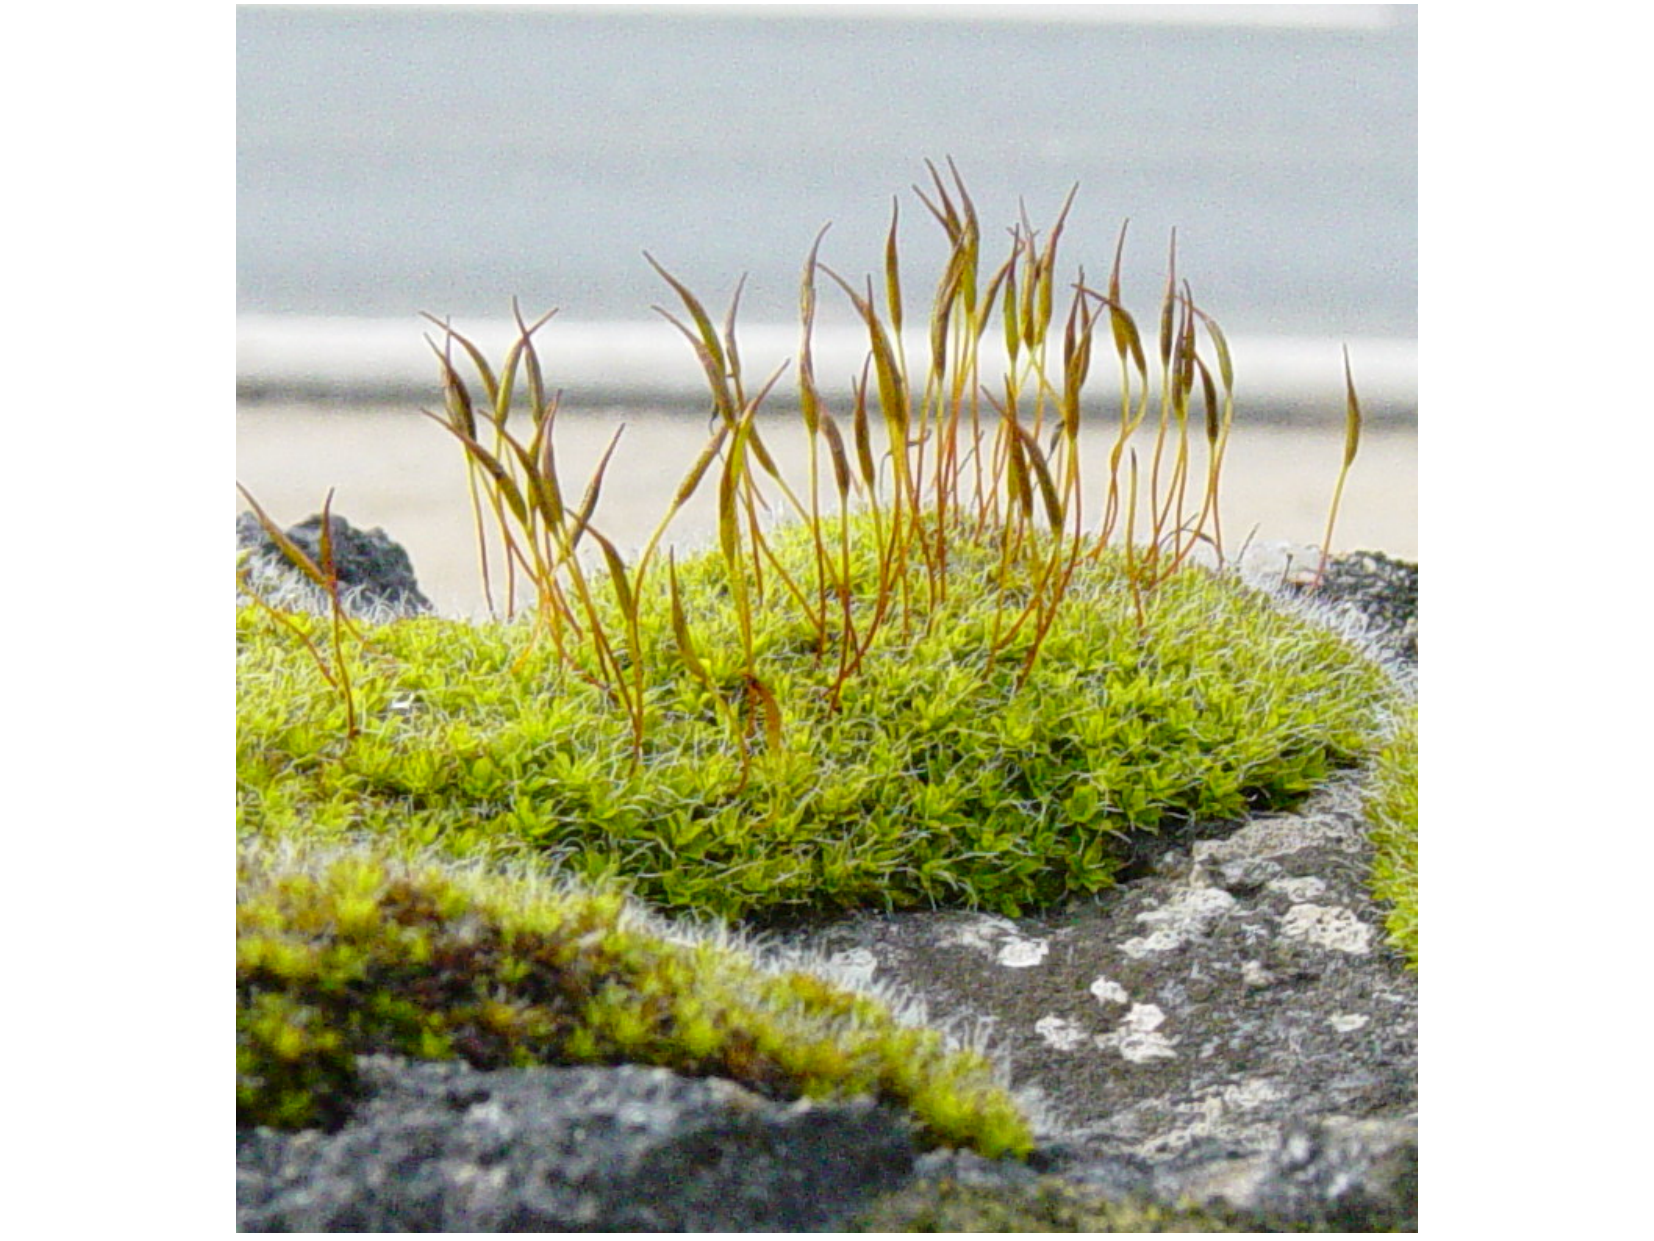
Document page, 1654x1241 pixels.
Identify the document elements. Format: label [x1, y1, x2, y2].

picture [236, 4, 1418, 1234]
